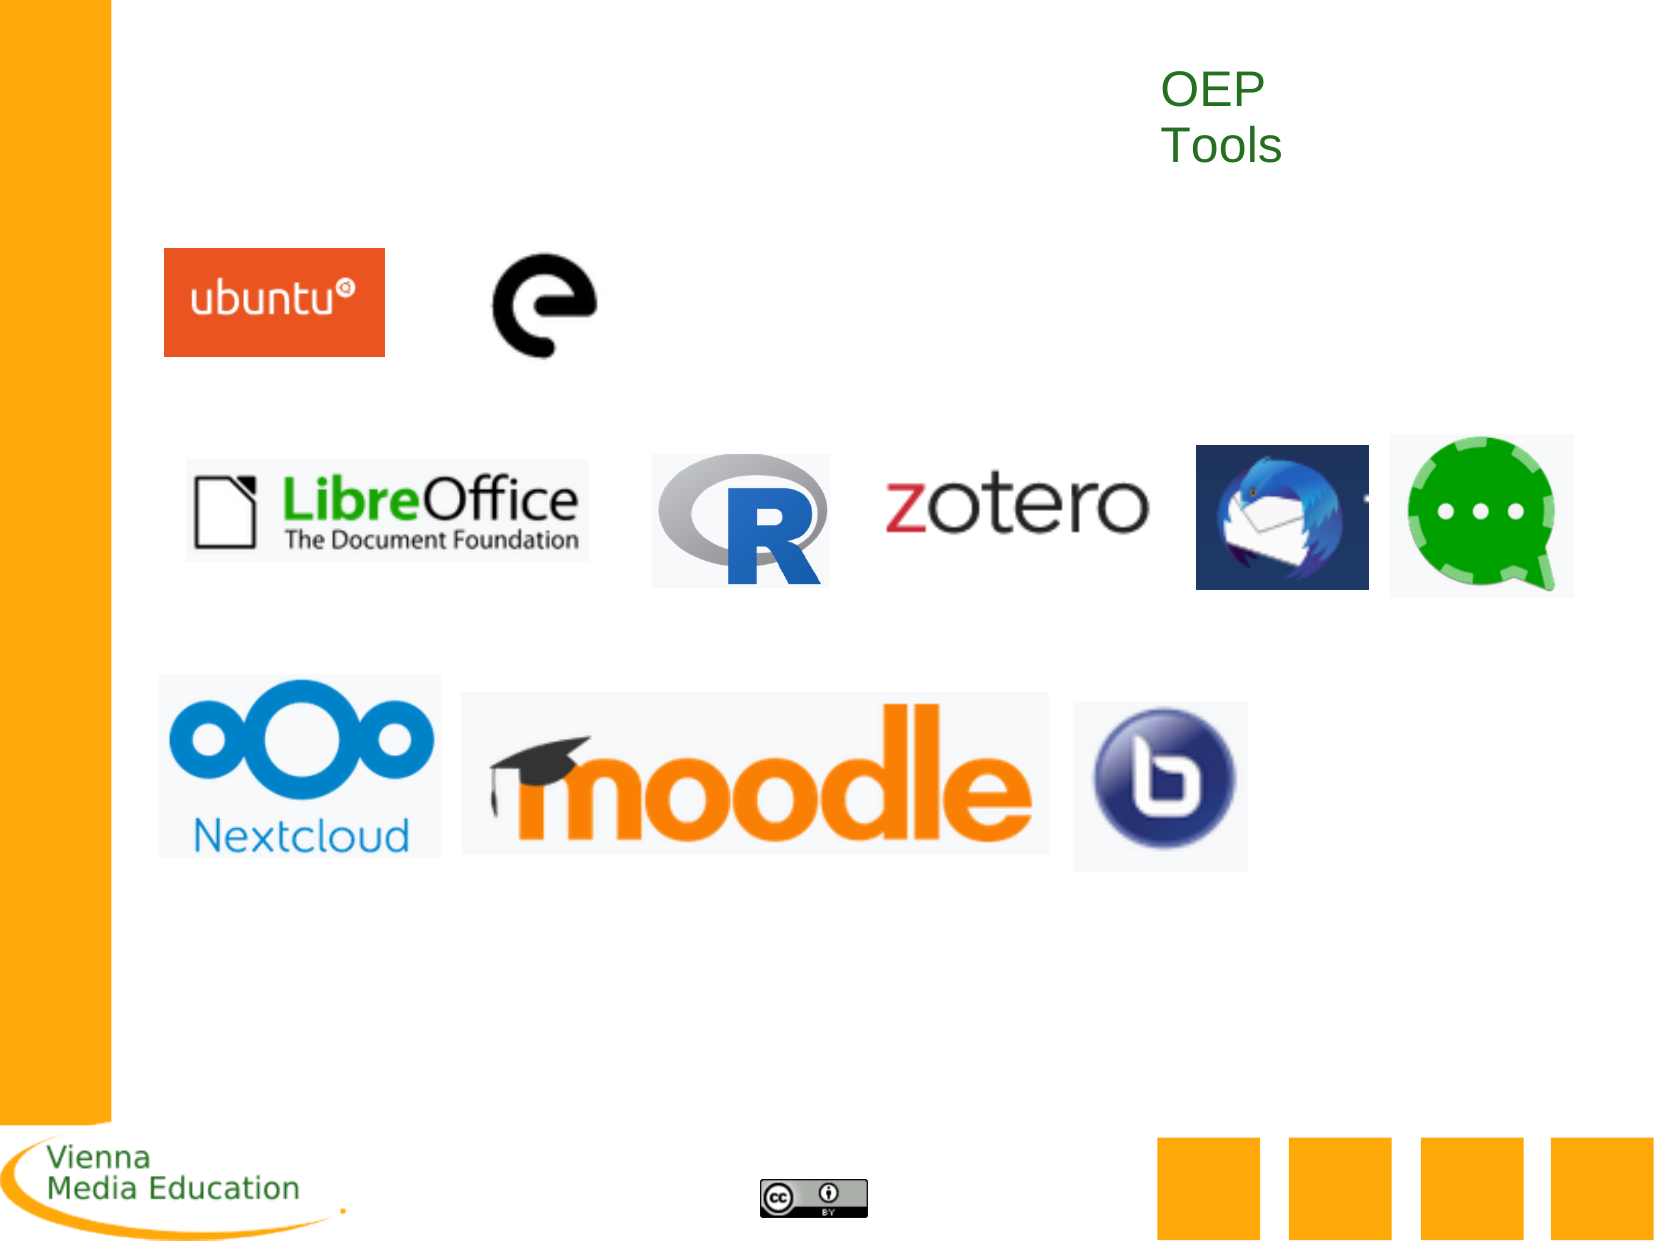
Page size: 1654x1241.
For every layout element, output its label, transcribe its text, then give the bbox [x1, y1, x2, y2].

picture [0, 1114, 398, 1241]
picture [164, 248, 385, 357]
picture [186, 459, 589, 562]
picture [868, 460, 1160, 557]
picture [159, 674, 441, 858]
text_box OEP Tools [1160, 61, 1597, 212]
picture [652, 454, 830, 588]
picture [461, 692, 1049, 855]
picture [757, 1177, 870, 1221]
picture [1196, 445, 1369, 590]
picture [1073, 701, 1248, 872]
picture [1389, 434, 1574, 598]
picture [476, 240, 613, 384]
